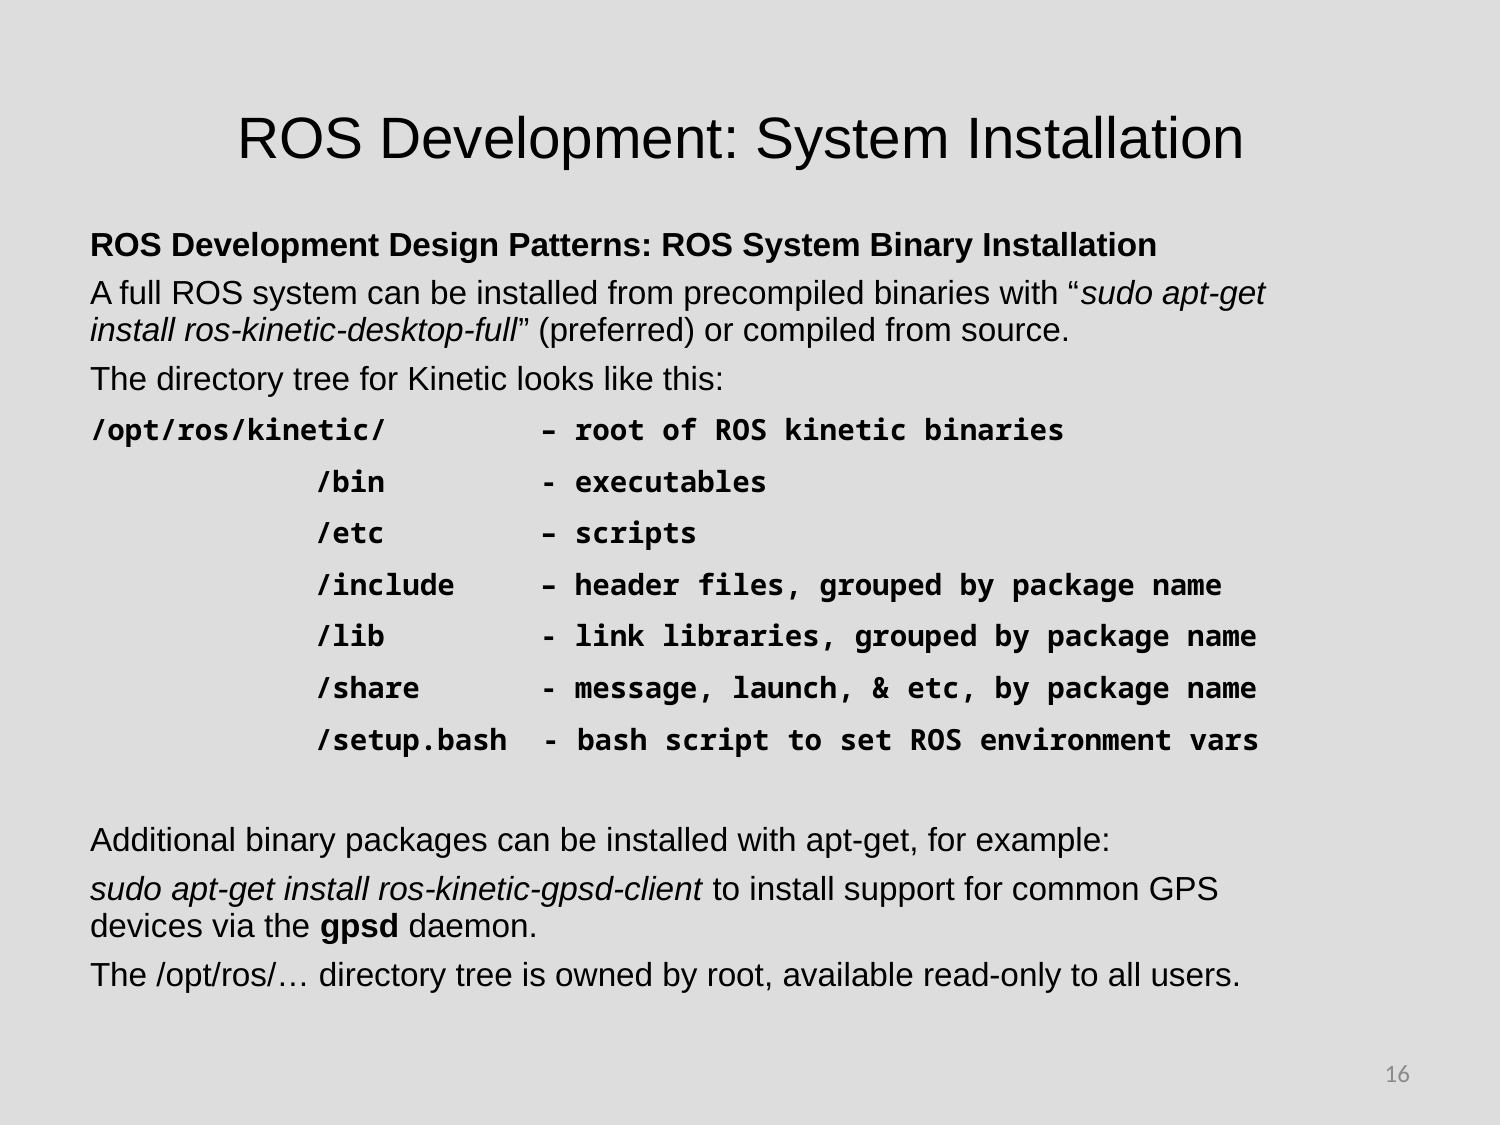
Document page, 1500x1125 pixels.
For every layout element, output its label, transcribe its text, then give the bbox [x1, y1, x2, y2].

subtitle ROS Development Design Patterns: ROS System Binary Installation A full ROS system can be installed from precompiled binaries with “sudo apt-get install ros-kinetic-desktop-full” (preferred) or compiled from source. The directory tree for Kinetic looks like this: /opt/ros/kinetic/ – root of ROS kinetic binaries /bin - executables /etc – scripts /include – header files, grouped by package name /lib - link libraries, grouped by package name /share - message, launch, & etc, by package name /setup.bash - bash script to set ROS environment vars Additional binary packages can be installed with apt-get, for example: sudo apt-get install ros-kinetic-gpsd-client to install support for common GPS devices via the gpsd daemon. The /opt/ros/… directory tree is owned by root, available read-only to all users. [90, 225, 1291, 976]
title ROS Development: System Installation [75, 45, 1425, 233]
